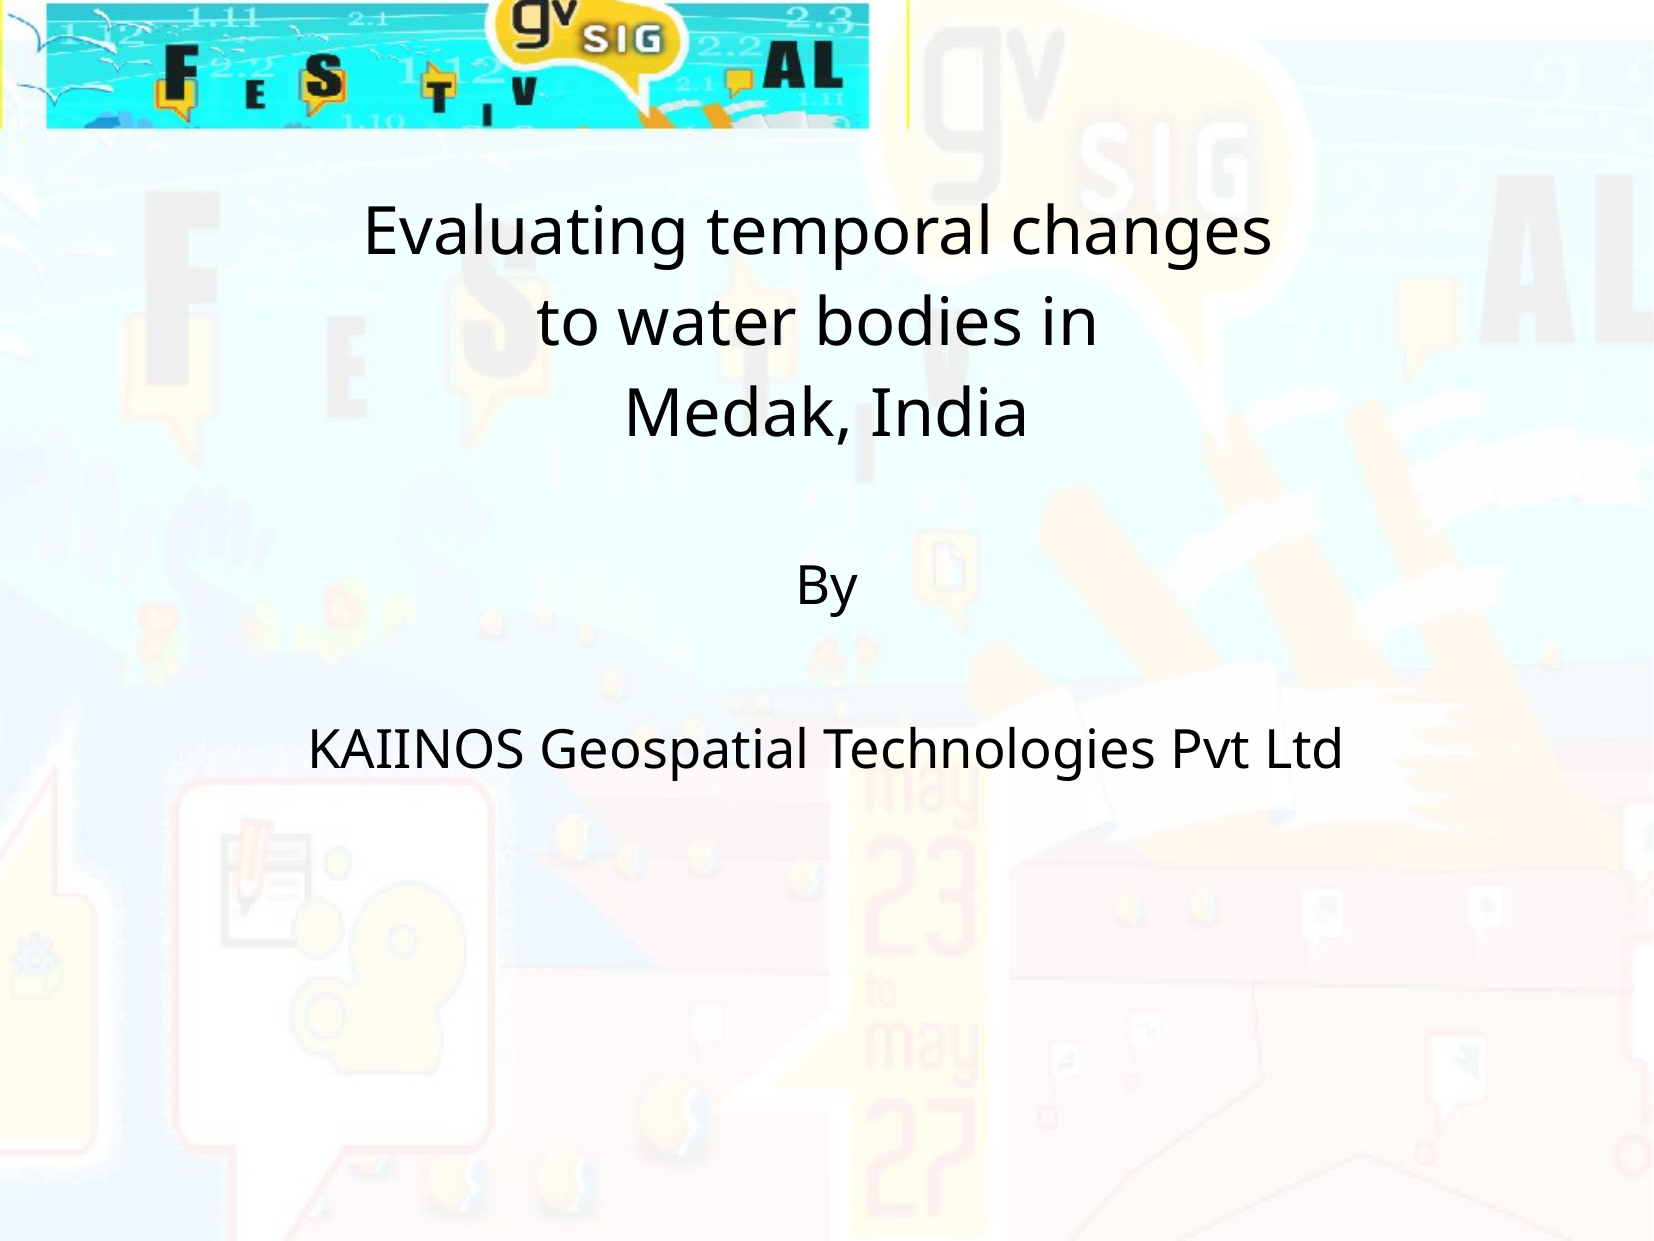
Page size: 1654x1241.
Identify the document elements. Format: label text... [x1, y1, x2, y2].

subtitle Evaluating temporal changes to water bodies in Medak, India By KAIINOS Geospatial Technologies Pvt Ltd [82, 49, 1571, 1010]
picture [0, 0, 1654, 1241]
